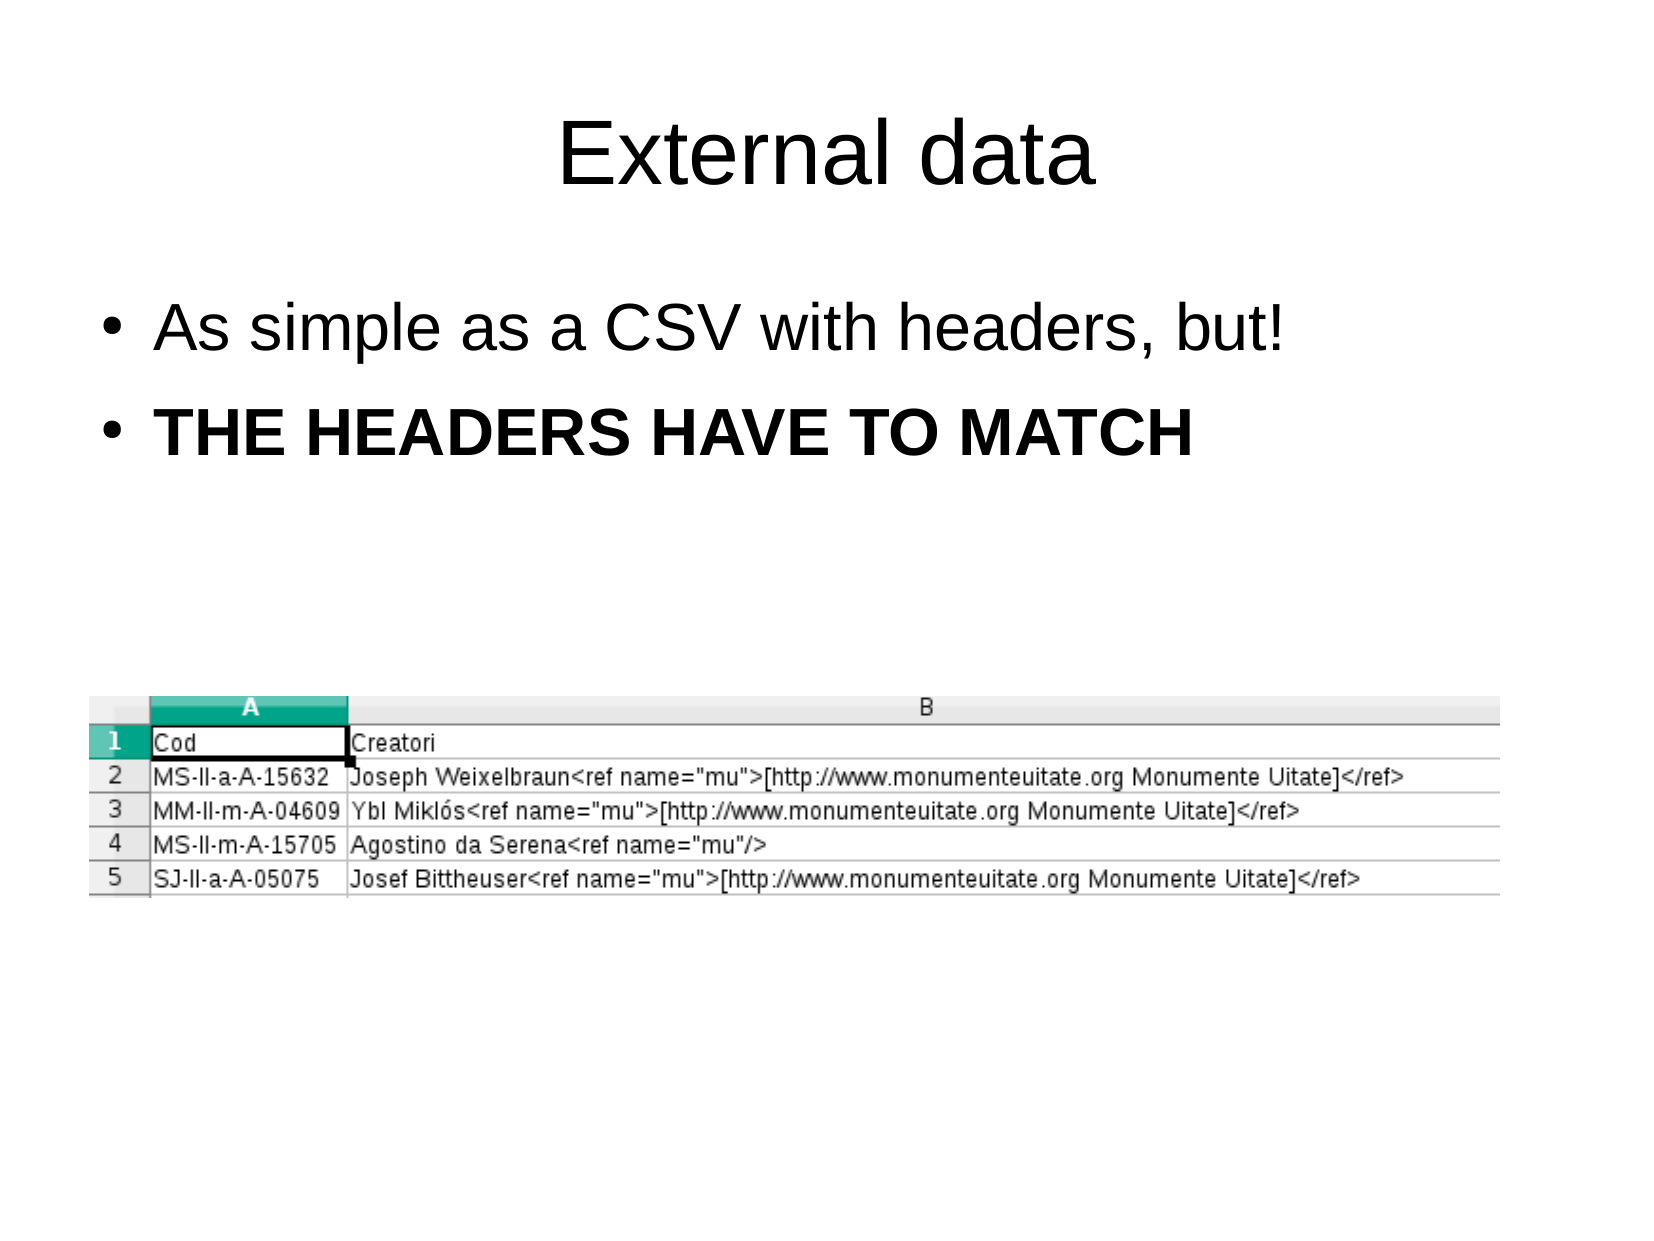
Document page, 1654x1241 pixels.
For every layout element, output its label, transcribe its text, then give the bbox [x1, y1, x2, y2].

picture [89, 696, 1501, 898]
list As simple as a CSV with headers, but! THE HEADERS HAVE TO MATCH [82, 290, 1571, 1010]
title External data [82, 49, 1571, 257]
